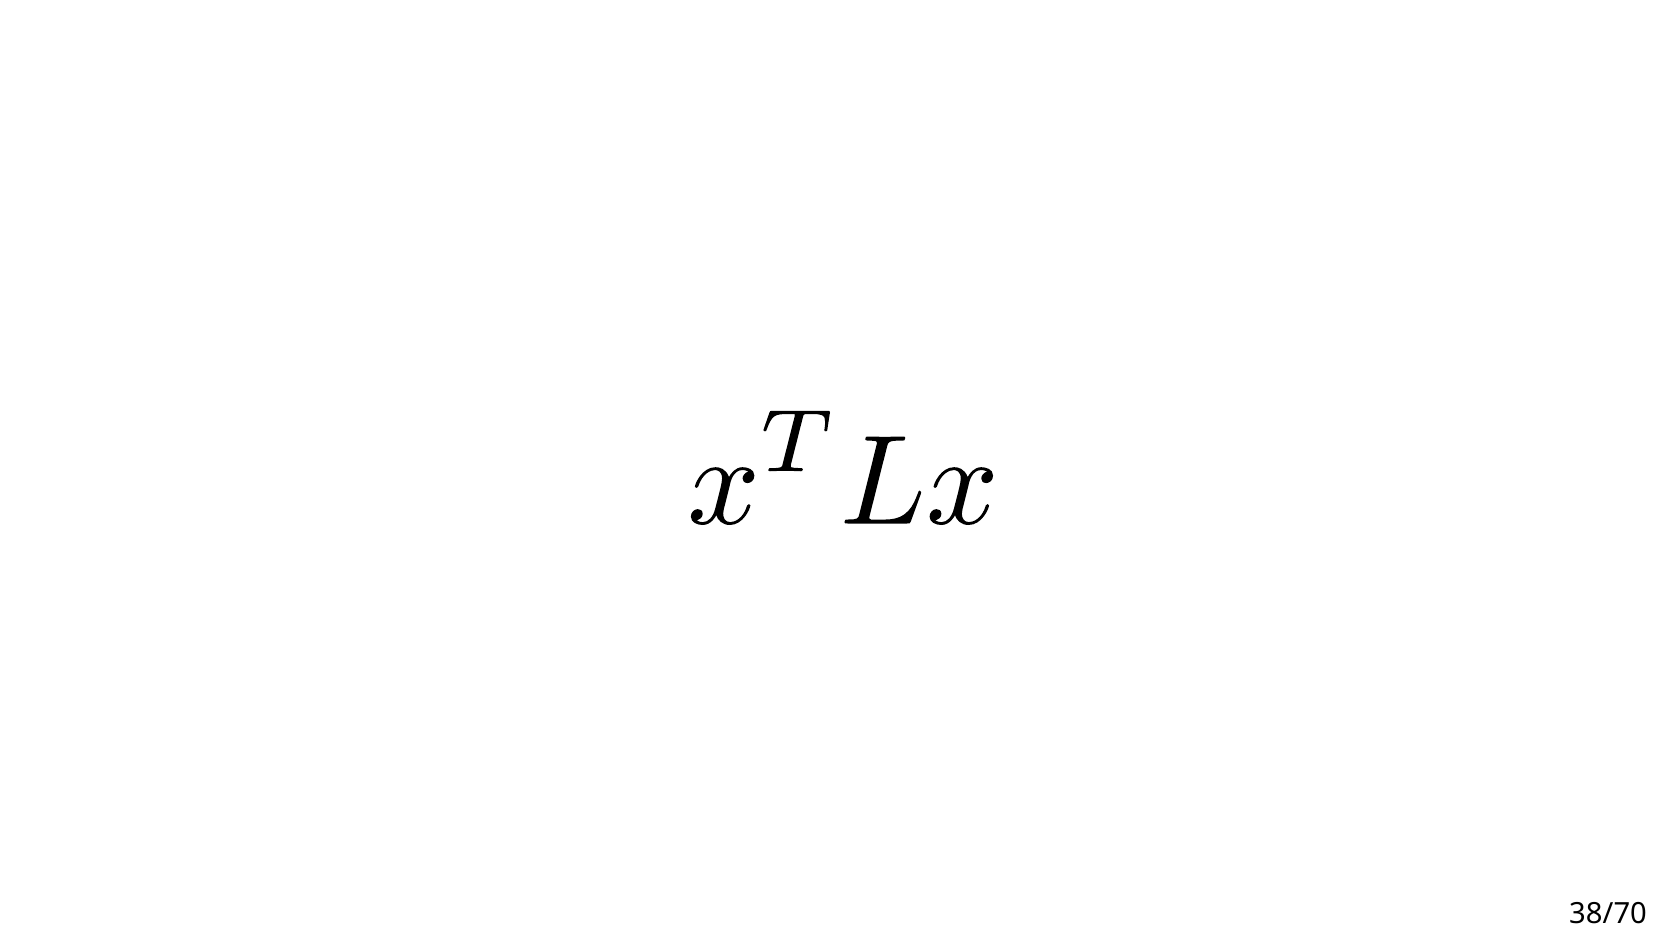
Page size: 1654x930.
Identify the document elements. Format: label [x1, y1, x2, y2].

text_box [687, 410, 999, 526]
